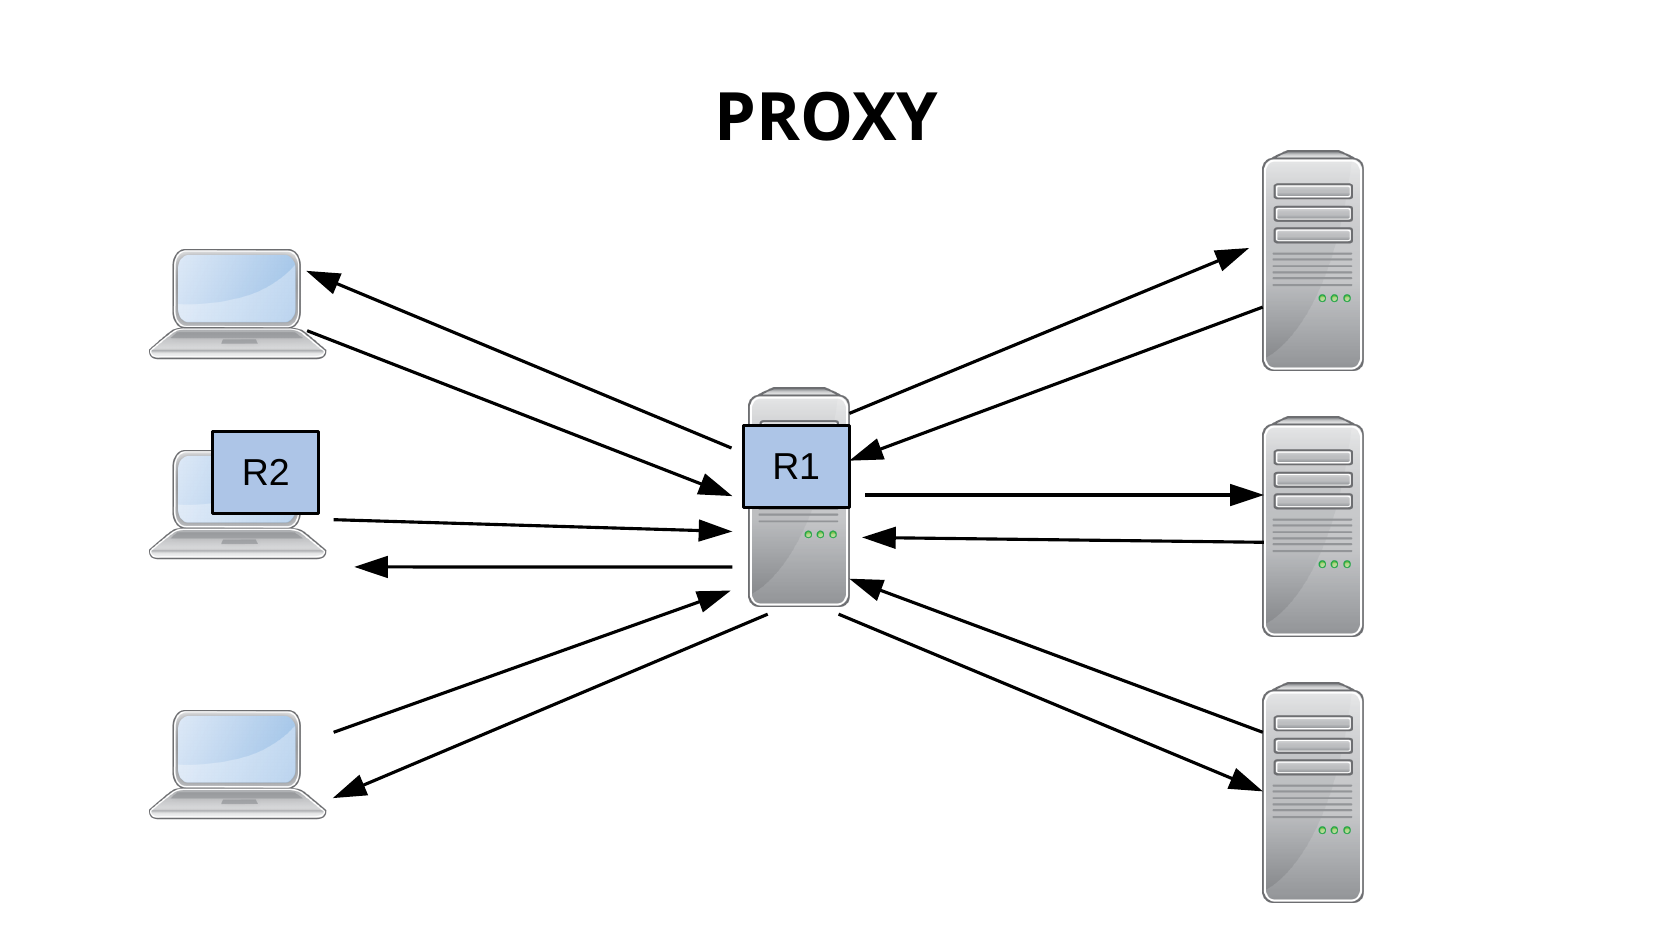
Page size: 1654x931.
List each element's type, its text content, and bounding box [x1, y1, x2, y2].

picture [1262, 150, 1364, 371]
picture [141, 702, 334, 827]
title PROXY [82, 36, 1571, 193]
text_box R2 [212, 431, 319, 514]
picture [748, 387, 850, 425]
picture [1262, 416, 1364, 637]
text_box R1 [743, 425, 850, 508]
picture [141, 442, 334, 567]
picture [1262, 682, 1364, 903]
picture [748, 508, 850, 607]
picture [141, 241, 334, 367]
